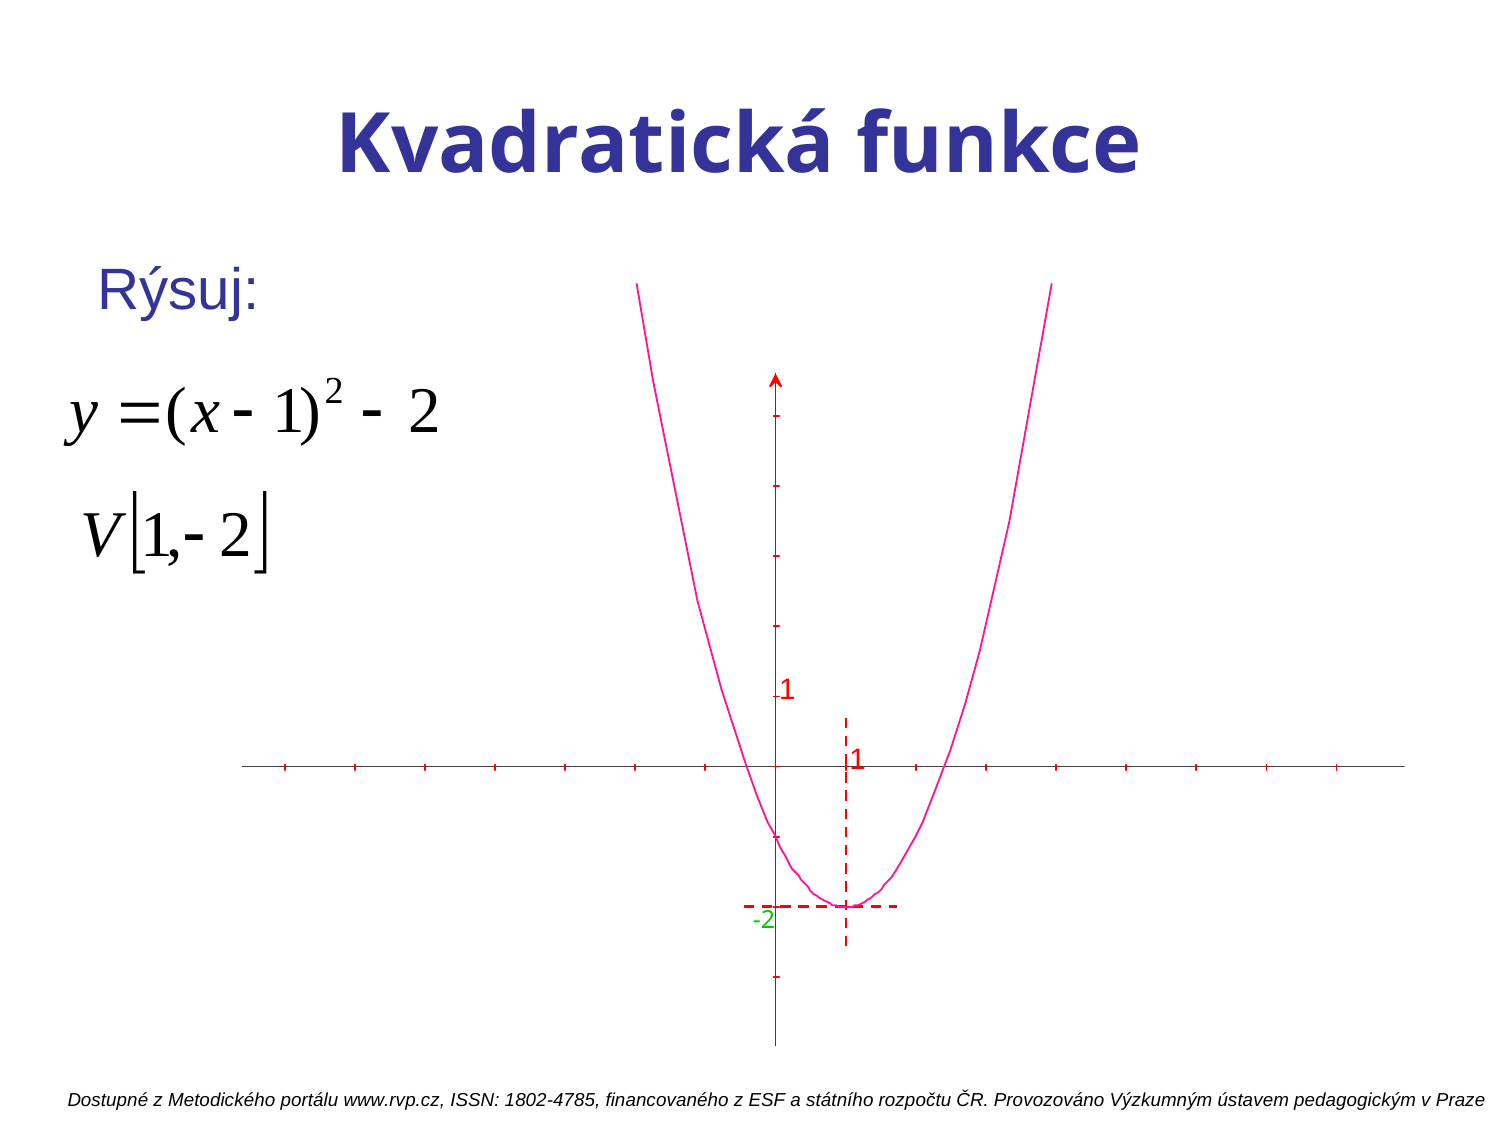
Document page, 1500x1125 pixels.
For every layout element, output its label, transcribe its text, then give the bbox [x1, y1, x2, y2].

text_box Rýsuj: [107, 273, 129, 283]
text_box Kvadratická funkce [75, 45, 1426, 233]
text_box Rýsuj: [82, 243, 1500, 329]
picture [31, 283, 1405, 1046]
text_box Dostupné z Metodického portálu www.rvp.cz, ISSN: 1802-4785, financovaného z ESF a státního rozpočtu ČR. Provozováno Výzkumným ústavem pedagogickým v Praze [52, 1080, 1500, 1118]
